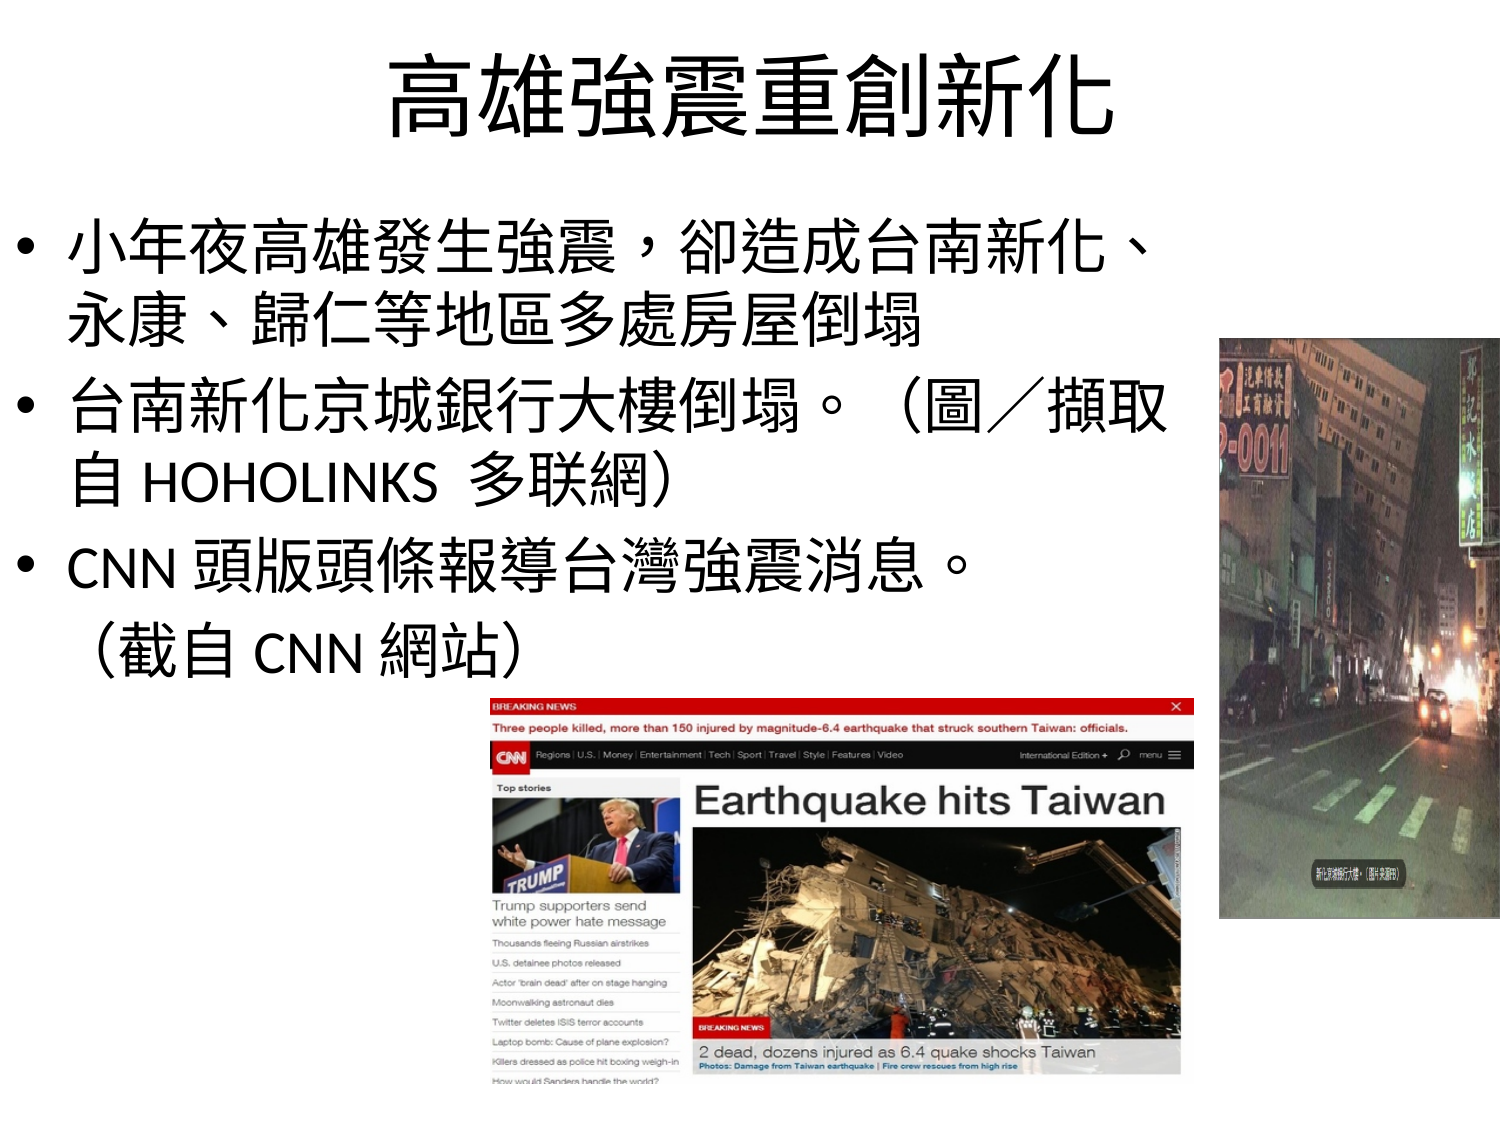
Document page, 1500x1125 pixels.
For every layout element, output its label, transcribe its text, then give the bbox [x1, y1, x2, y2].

picture [1219, 338, 1500, 919]
list 小年夜高雄發生強震，卻造成台南新化、永康、歸仁等地區多處房屋倒塌 台南新化京城銀行大樓倒塌。（圖／擷取自HOHOLINKS 多联網） CNN頭版頭條報導台灣強震消息。 （截自CNN網站） [0, 200, 1238, 699]
title 高雄強震重創新化 [76, 0, 1427, 188]
picture [490, 698, 1194, 1084]
